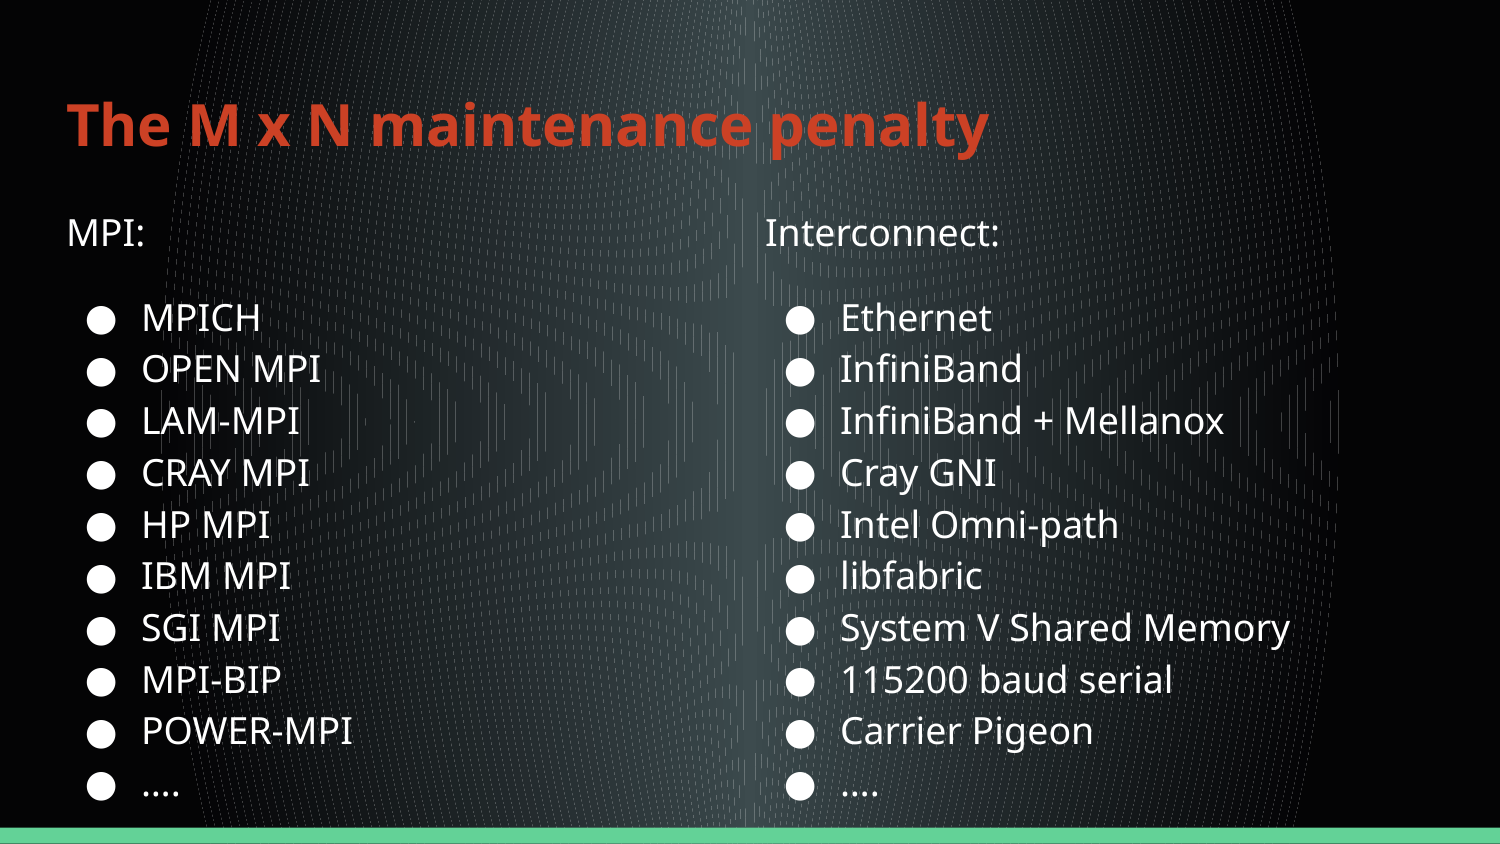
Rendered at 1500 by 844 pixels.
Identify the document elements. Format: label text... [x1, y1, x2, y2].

title The M x N maintenance penalty [51, 72, 1449, 167]
list MPI: MPICH OPEN MPI LAM-MPI CRAY MPI HP MPI IBM MPI SGI MPI MPI-BIP POWER-MPI …. [51, 186, 750, 763]
list Interconnect: Ethernet InfiniBand InfiniBand + Mellanox Cray GNI Intel Omni-path libfabric System V Shared Memory 115200 baud serial Carrier Pigeon …. [750, 186, 1449, 763]
